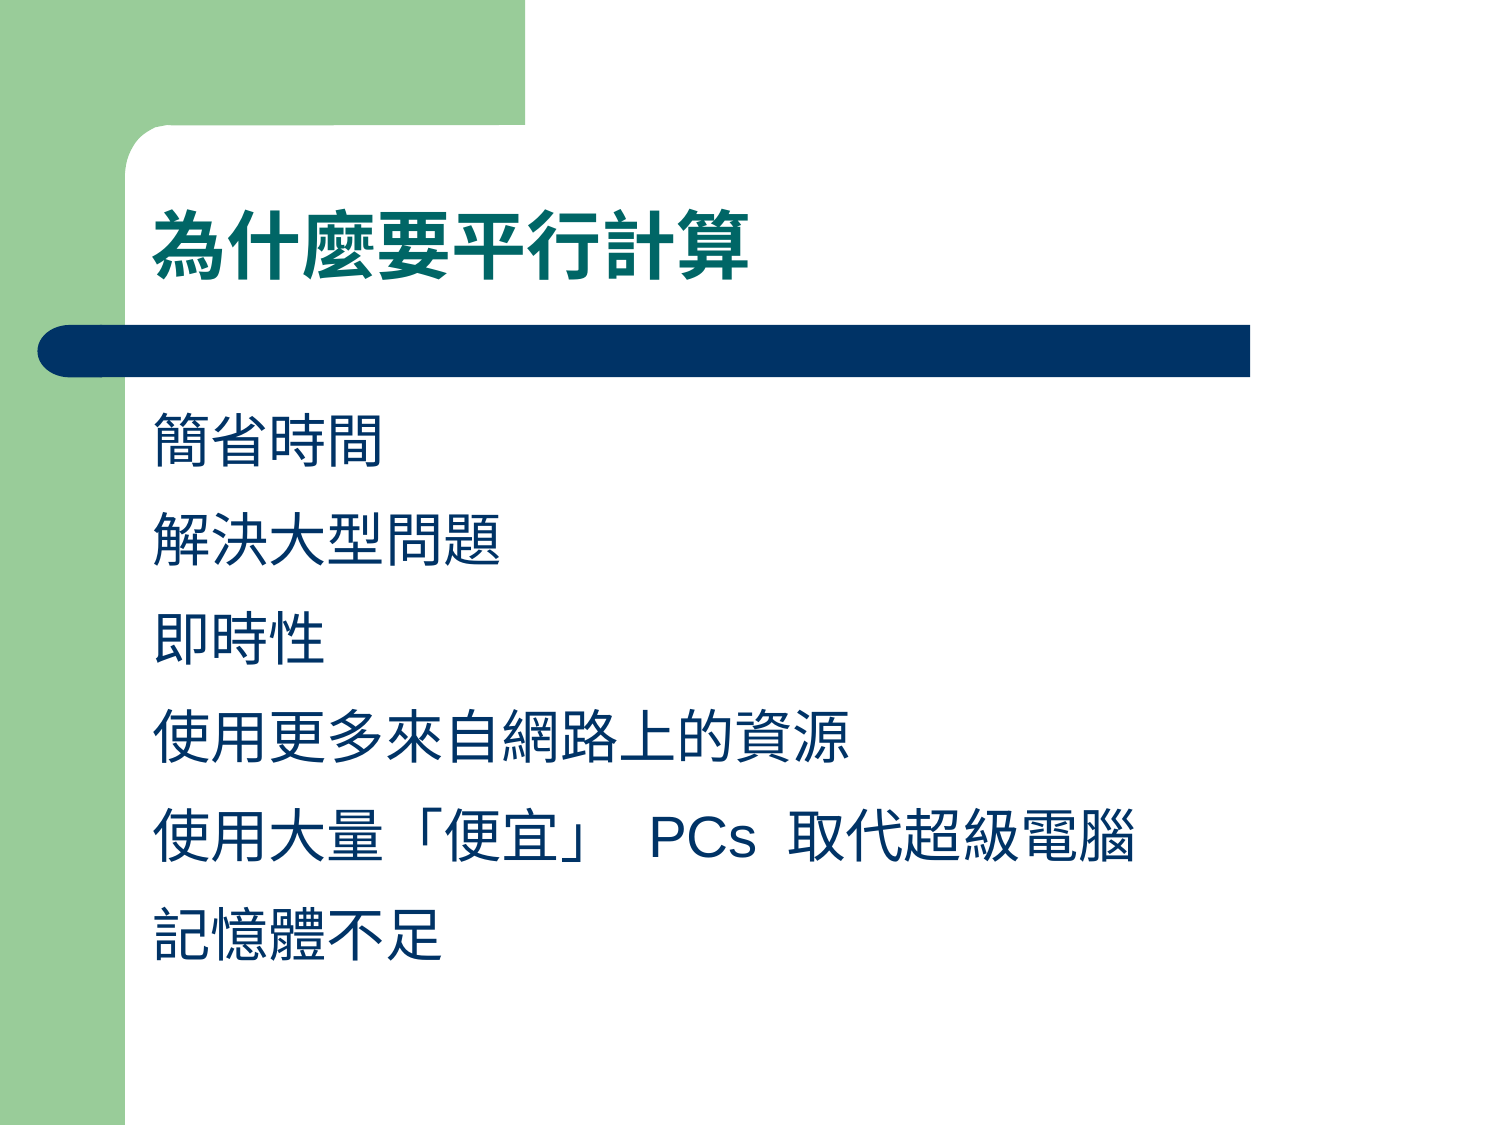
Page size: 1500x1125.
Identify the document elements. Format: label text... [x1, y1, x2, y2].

list 簡省時間 解決大型問題 即時性 使用更多來自網路上的資源 使用大量「便宜」 PCs 取代超級電腦 記憶體不足 [137, 387, 1400, 999]
title 為什麼要平行計算 [136, 136, 1414, 301]
